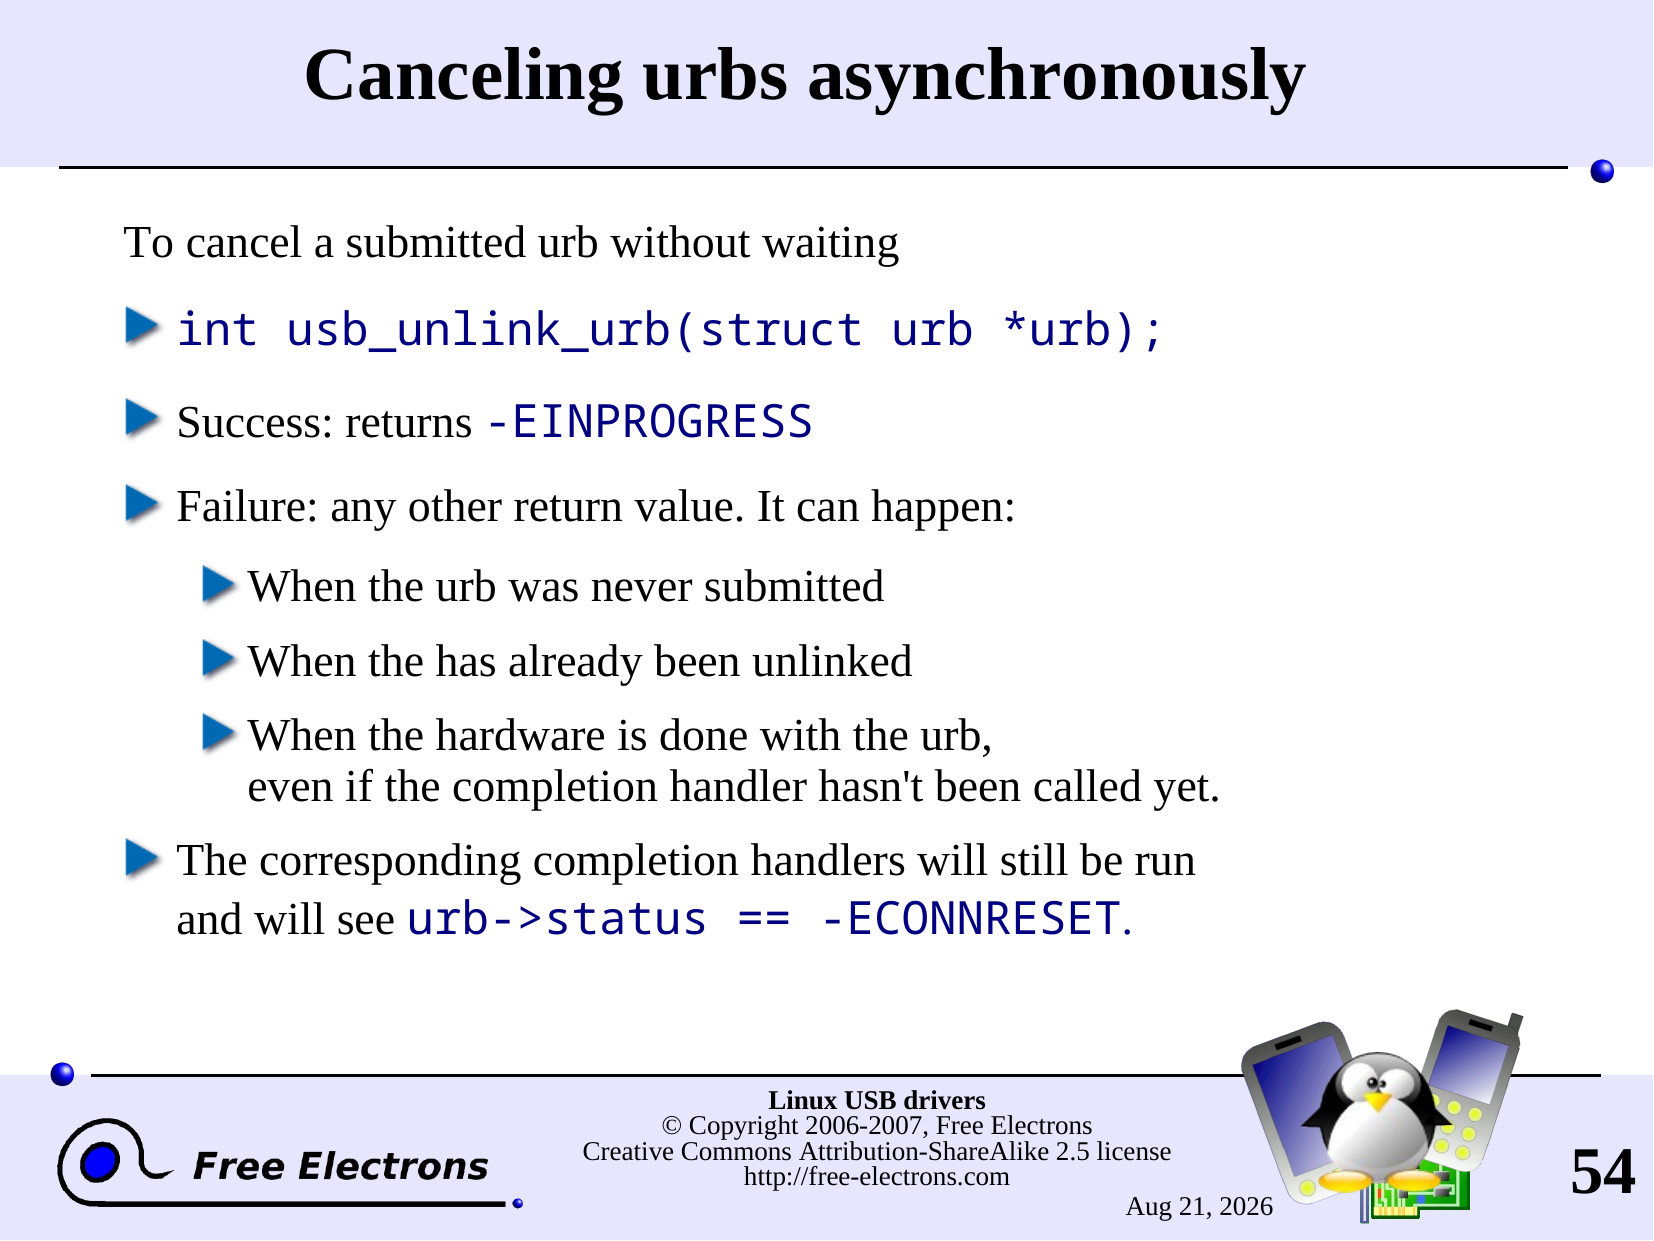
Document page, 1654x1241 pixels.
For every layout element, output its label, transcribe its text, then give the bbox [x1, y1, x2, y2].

picture [50, 1107, 527, 1216]
title Canceling urbs asynchronously [60, 25, 1551, 124]
list To cancel a submitted urb without waiting int usb_unlink_urb(struct urb *urb); Success: returns -EINPROGRESS Failure: any other return value. It can happen: When the urb was never submitted When the has already been unlinked When the hardware is done with the urb, even if the completion handler hasn't been called yet. The corresponding completion handlers will still be run and will see urb->status == -ECONNRESET. [105, 216, 1518, 1066]
picture [1231, 1007, 1538, 1241]
